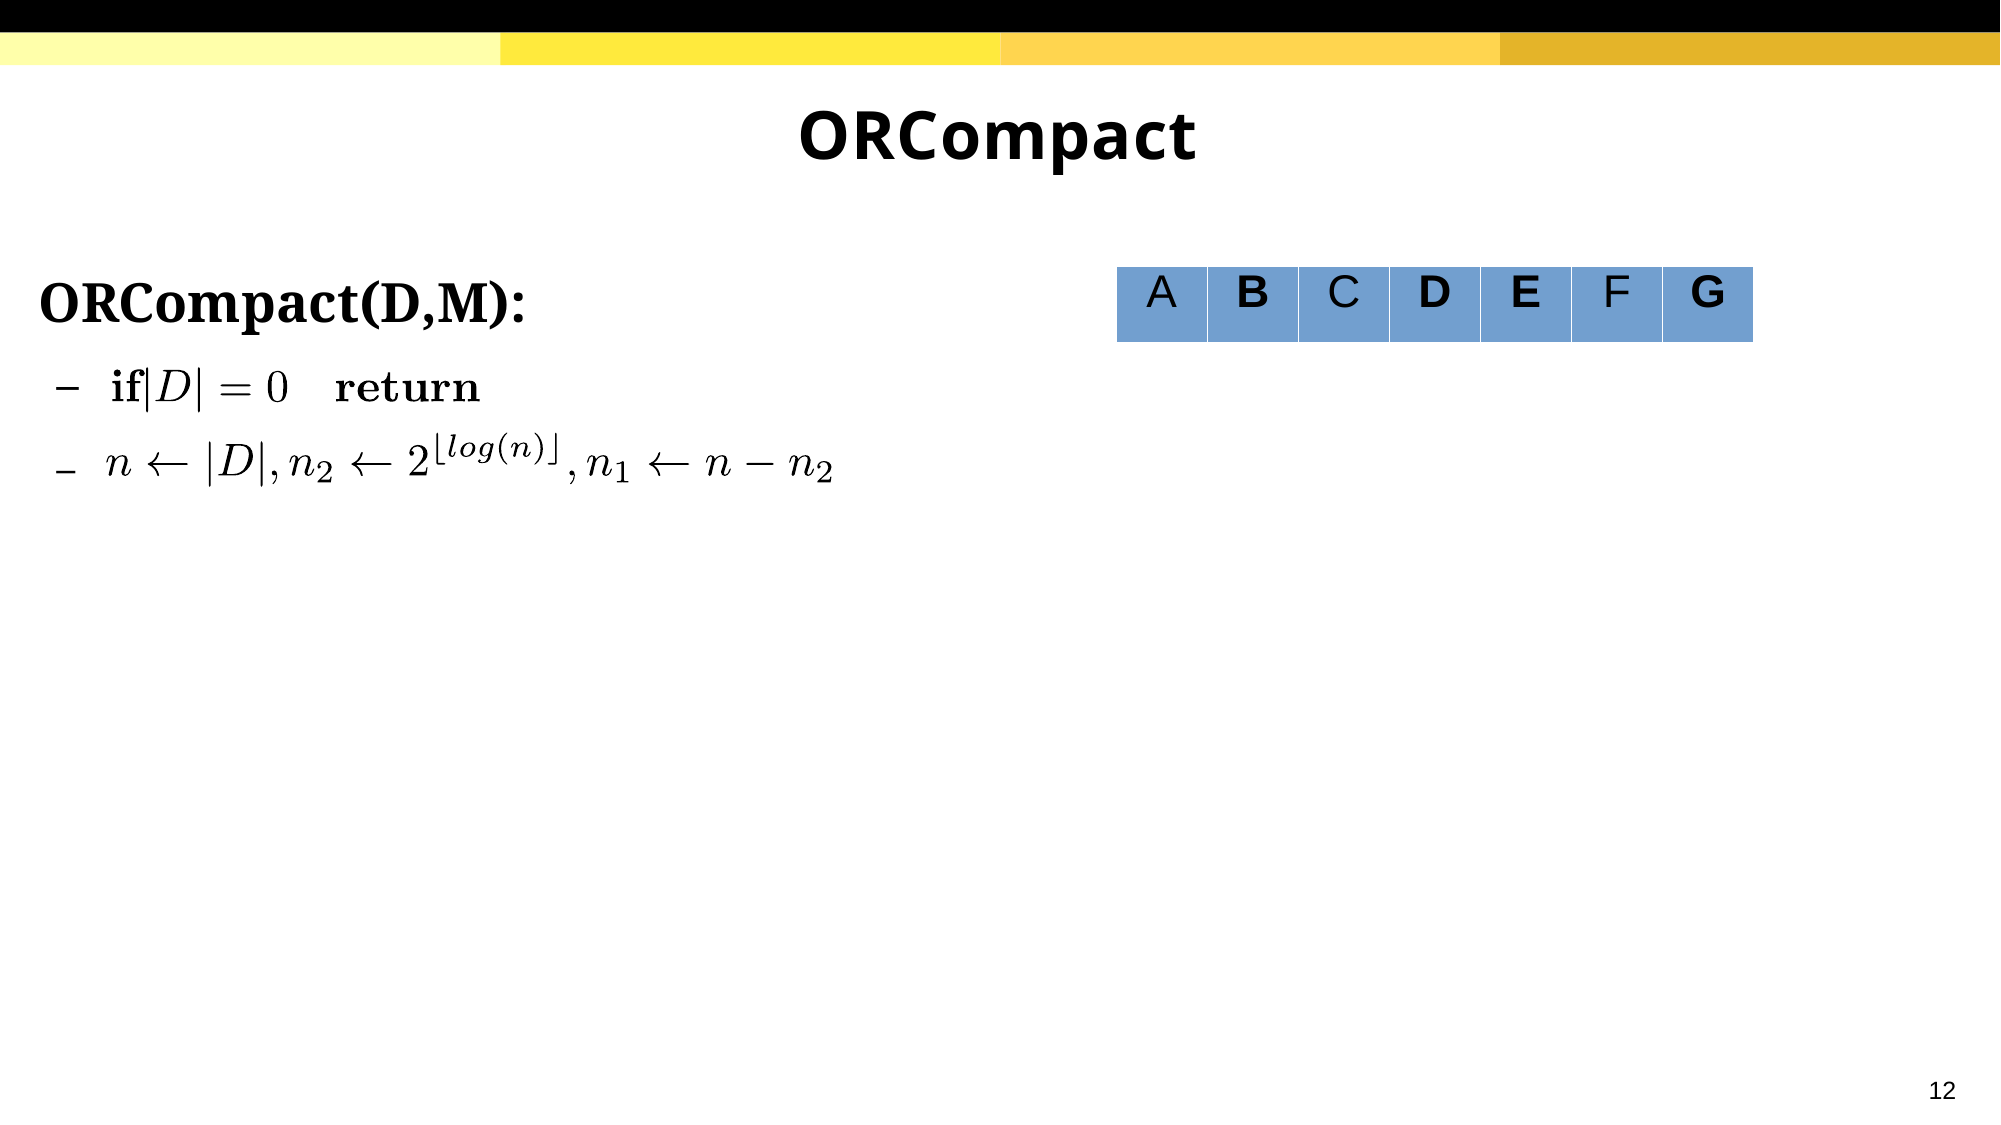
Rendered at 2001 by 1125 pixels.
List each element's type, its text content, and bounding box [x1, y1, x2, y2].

title ORCompact [48, 65, 1947, 213]
table_header D [1390, 267, 1480, 342]
table_header C [1299, 267, 1389, 342]
table_header G [1663, 267, 1753, 342]
table_header A [1117, 267, 1207, 342]
text_box [112, 366, 480, 413]
list ORCompact(D,M): [0, 166, 1689, 1081]
table_header B [1208, 267, 1298, 342]
text_box 12 [1913, 1069, 1972, 1113]
table_header F [1572, 267, 1662, 342]
table_header E [1481, 267, 1571, 342]
text_box [106, 432, 832, 487]
